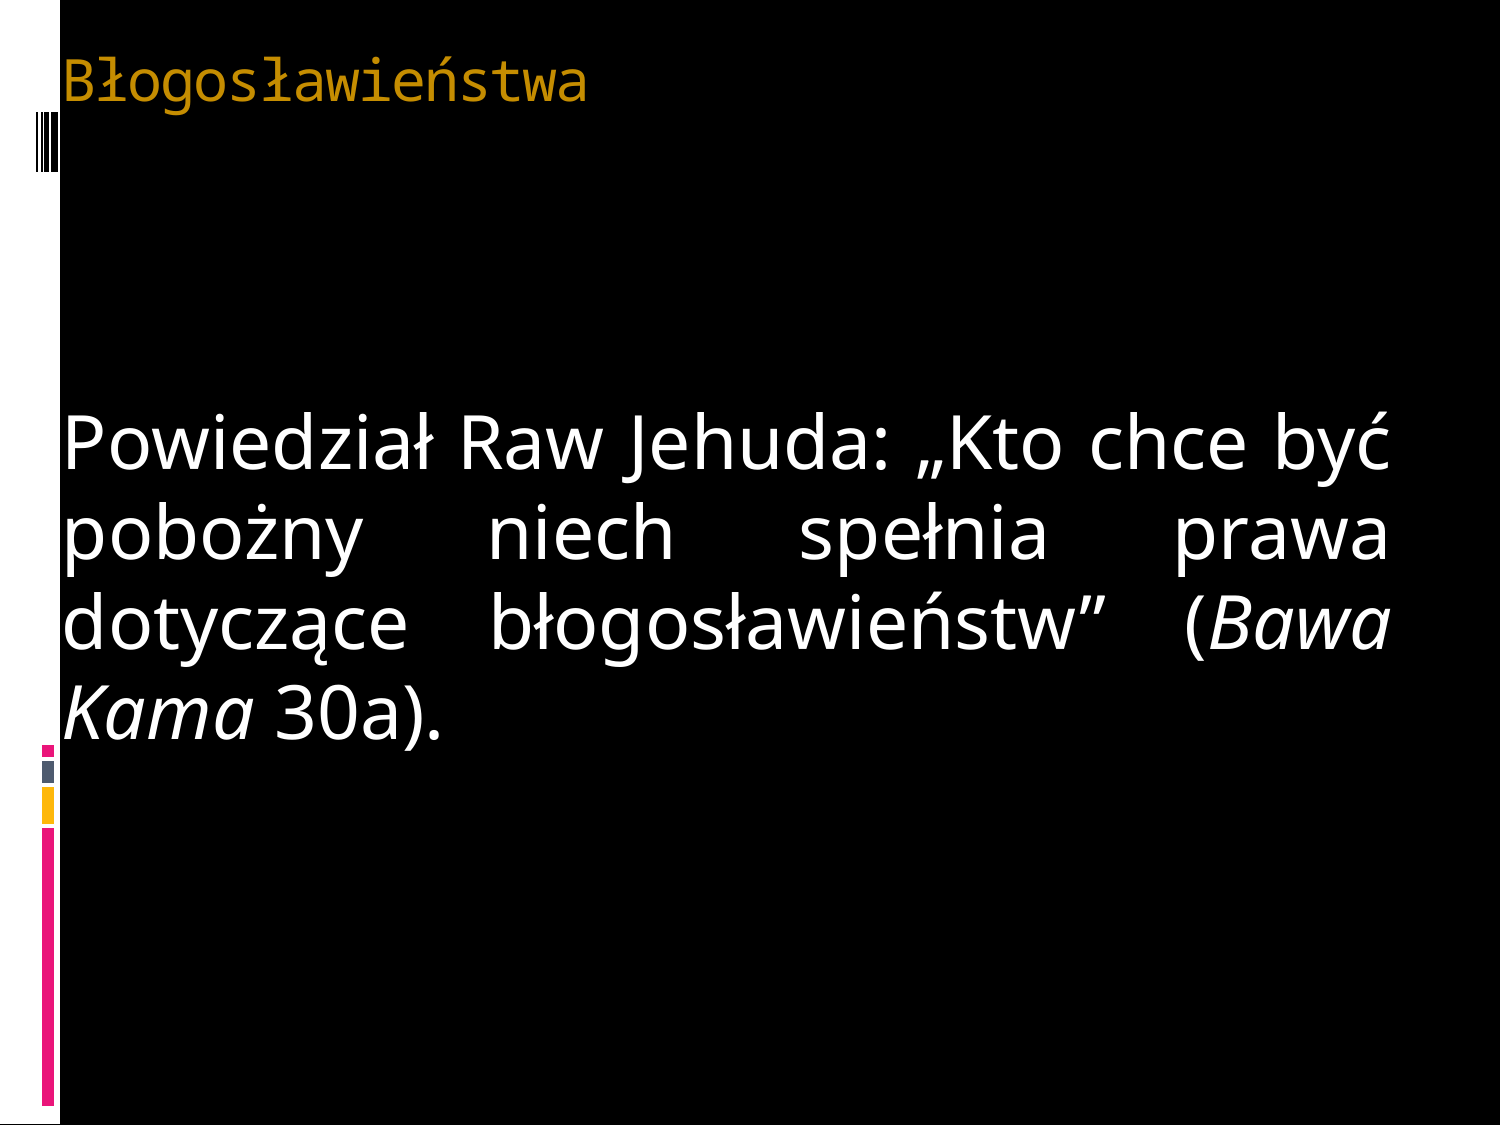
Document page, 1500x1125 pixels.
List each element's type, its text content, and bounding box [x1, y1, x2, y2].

text_box Powiedział Raw Jehuda: „Kto chce być pobożny niech spełnia prawa dotyczące błogosławieństw” (Bawa Kama 30a). [46, 117, 1454, 835]
title Błogosławieństwa [46, 35, 1442, 117]
